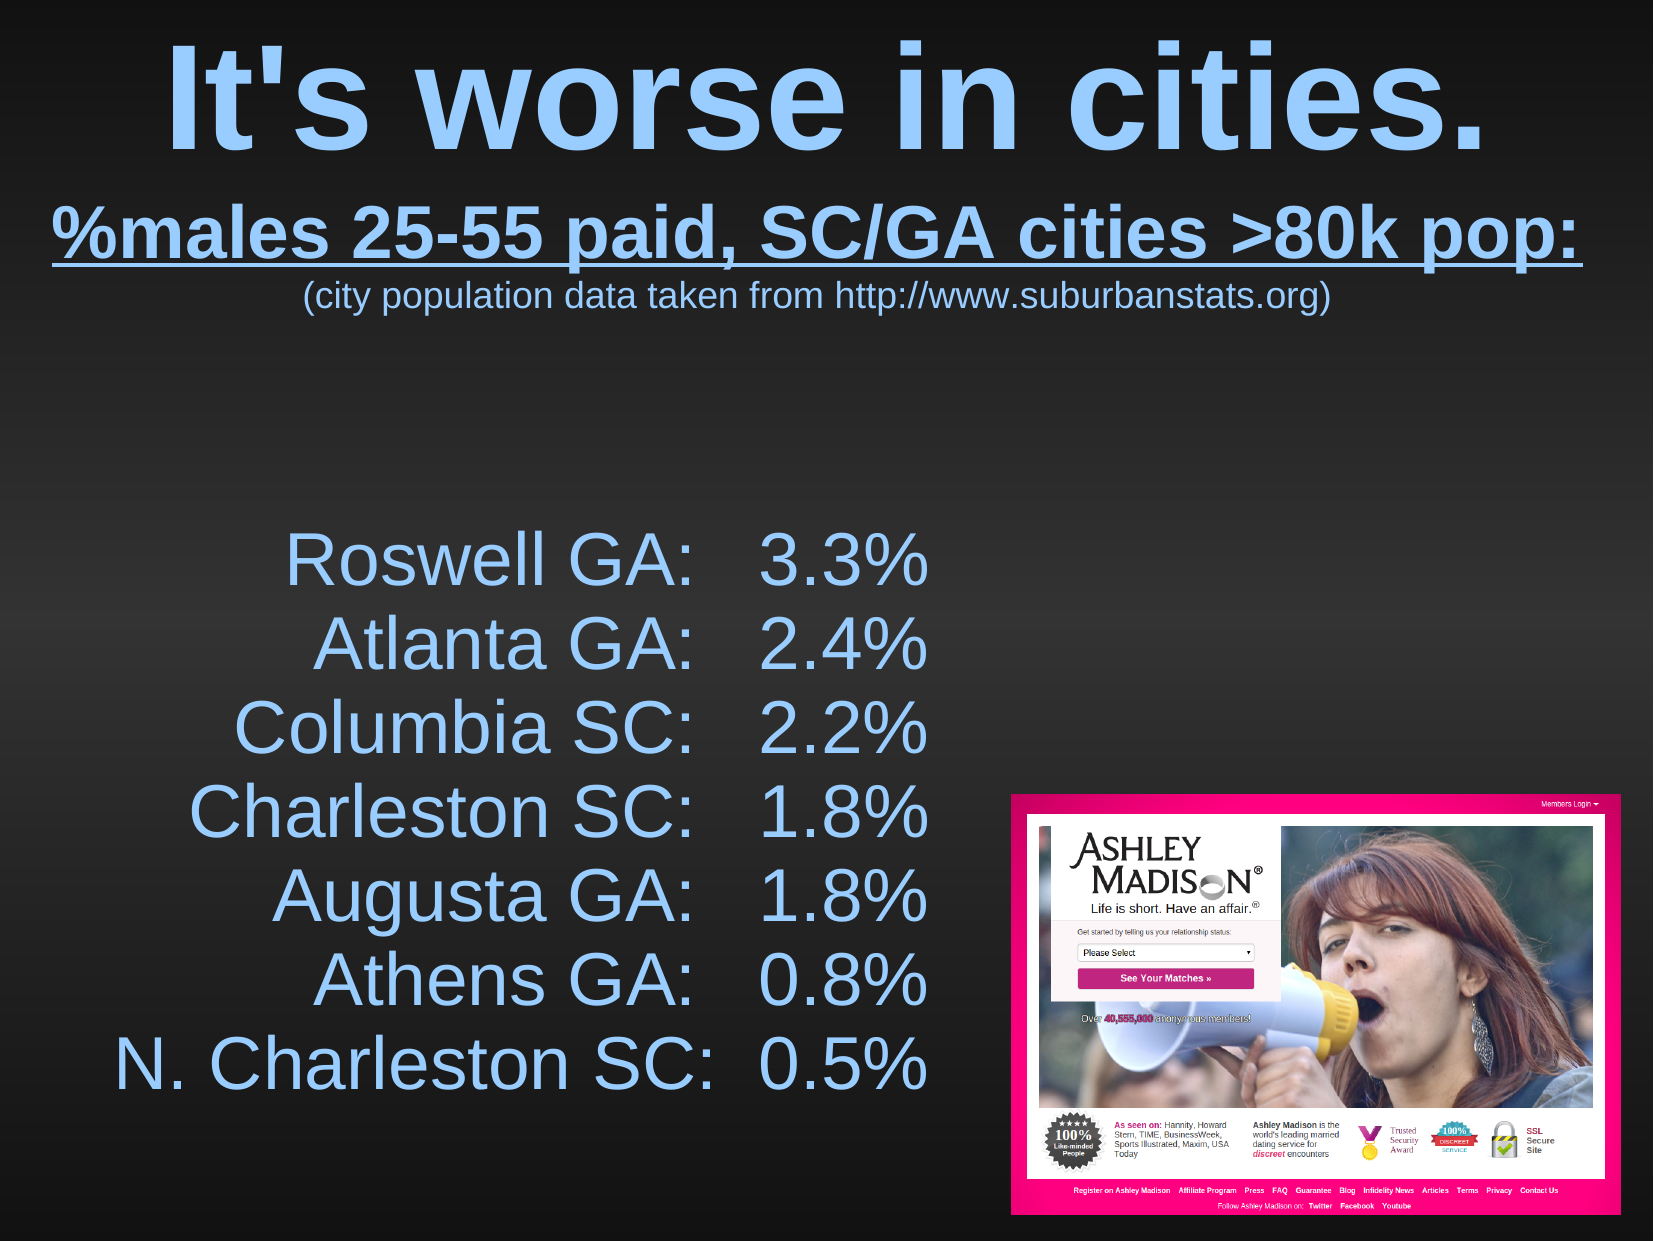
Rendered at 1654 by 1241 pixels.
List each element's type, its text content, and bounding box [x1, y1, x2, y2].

title It's worse in cities. [3, 0, 1653, 196]
text_box Roswell GA: 3.3% Atlanta GA: 2.4% Columbia SC: 2.2% Charleston SC: 1.8% Augusta GA: 1.8% Athens GA: 0.8% N. Charleston SC: 0.5% [15, 510, 946, 1230]
title %males 25-55 paid, SC/GA cities >80k pop: (city population data taken from http://www.suburbanstats.org) [15, 190, 1621, 485]
picture [1011, 794, 1621, 1216]
